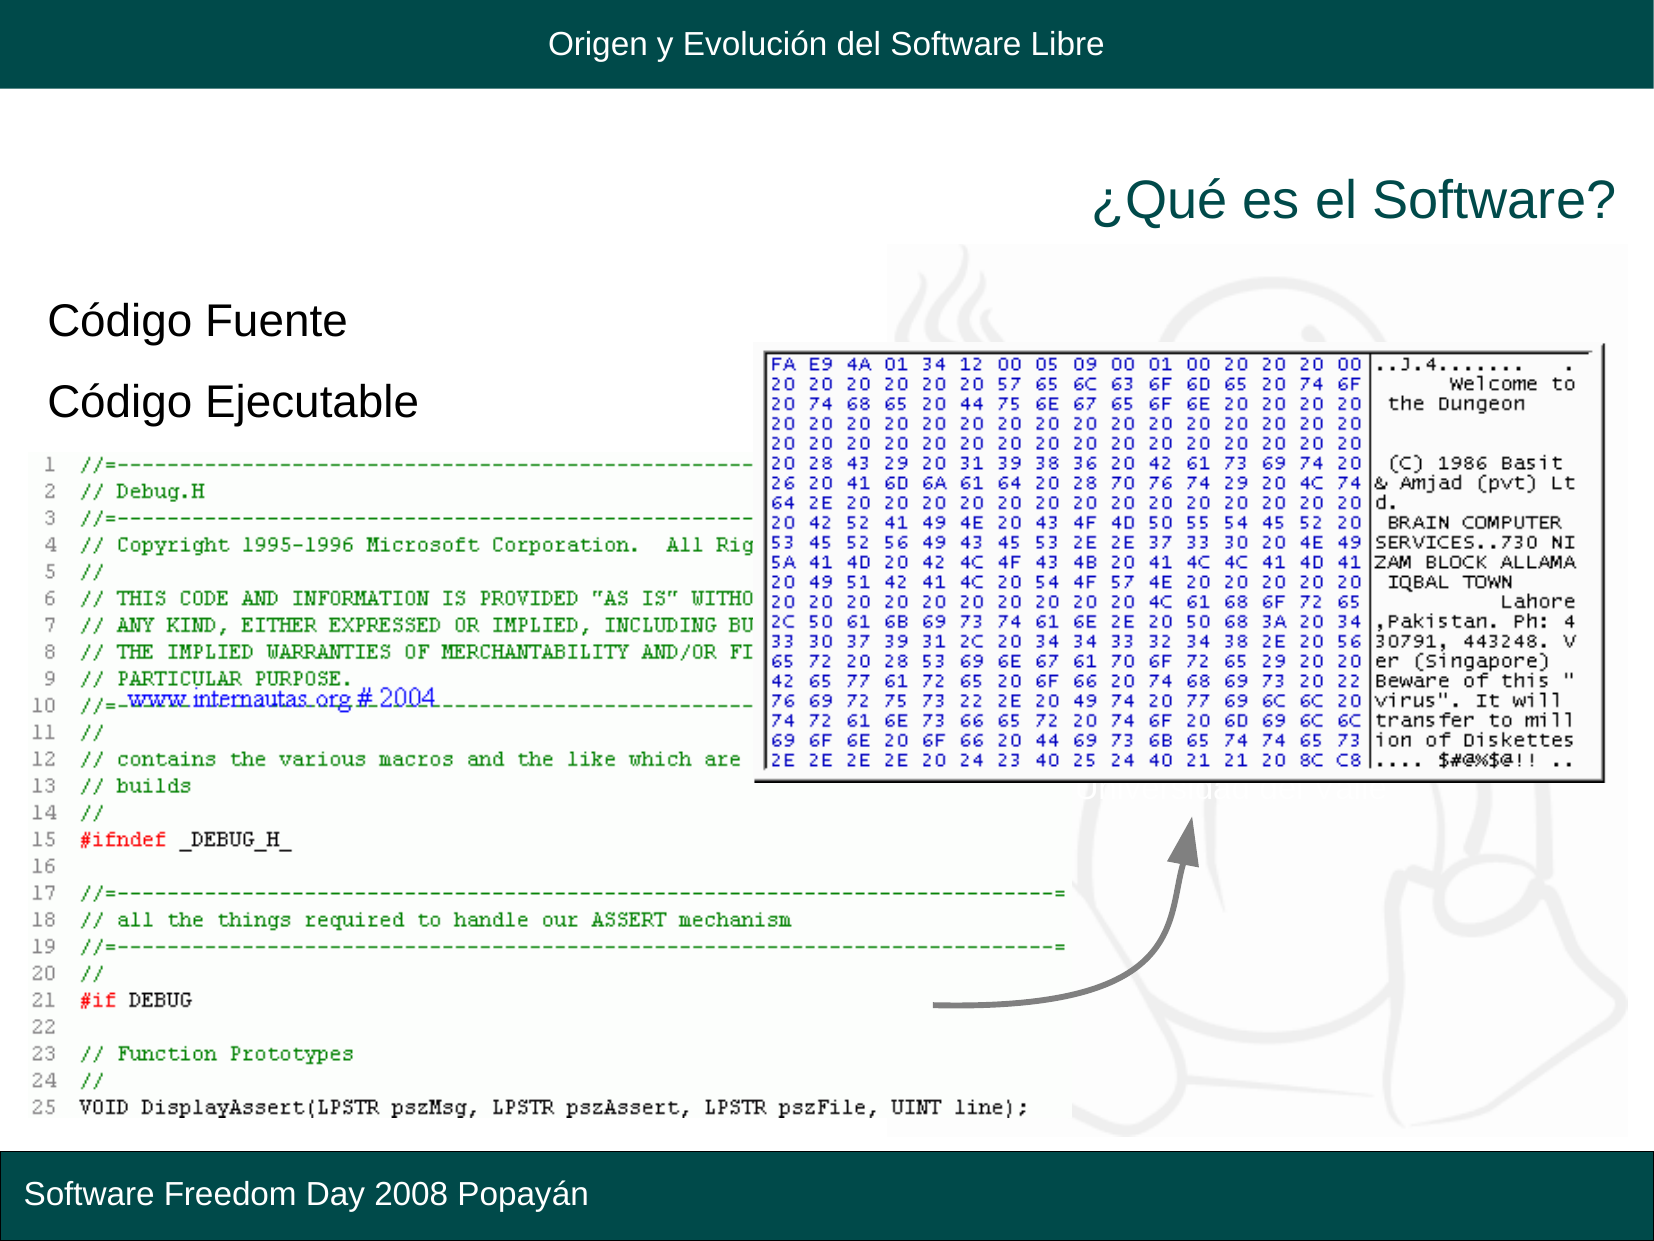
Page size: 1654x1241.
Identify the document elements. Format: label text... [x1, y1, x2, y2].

picture [887, 244, 1628, 1137]
list Código Fuente Código Ejecutable [29, 295, 1625, 1122]
title ¿Qué es el Software? [140, 147, 1617, 252]
picture [28, 342, 1607, 1118]
